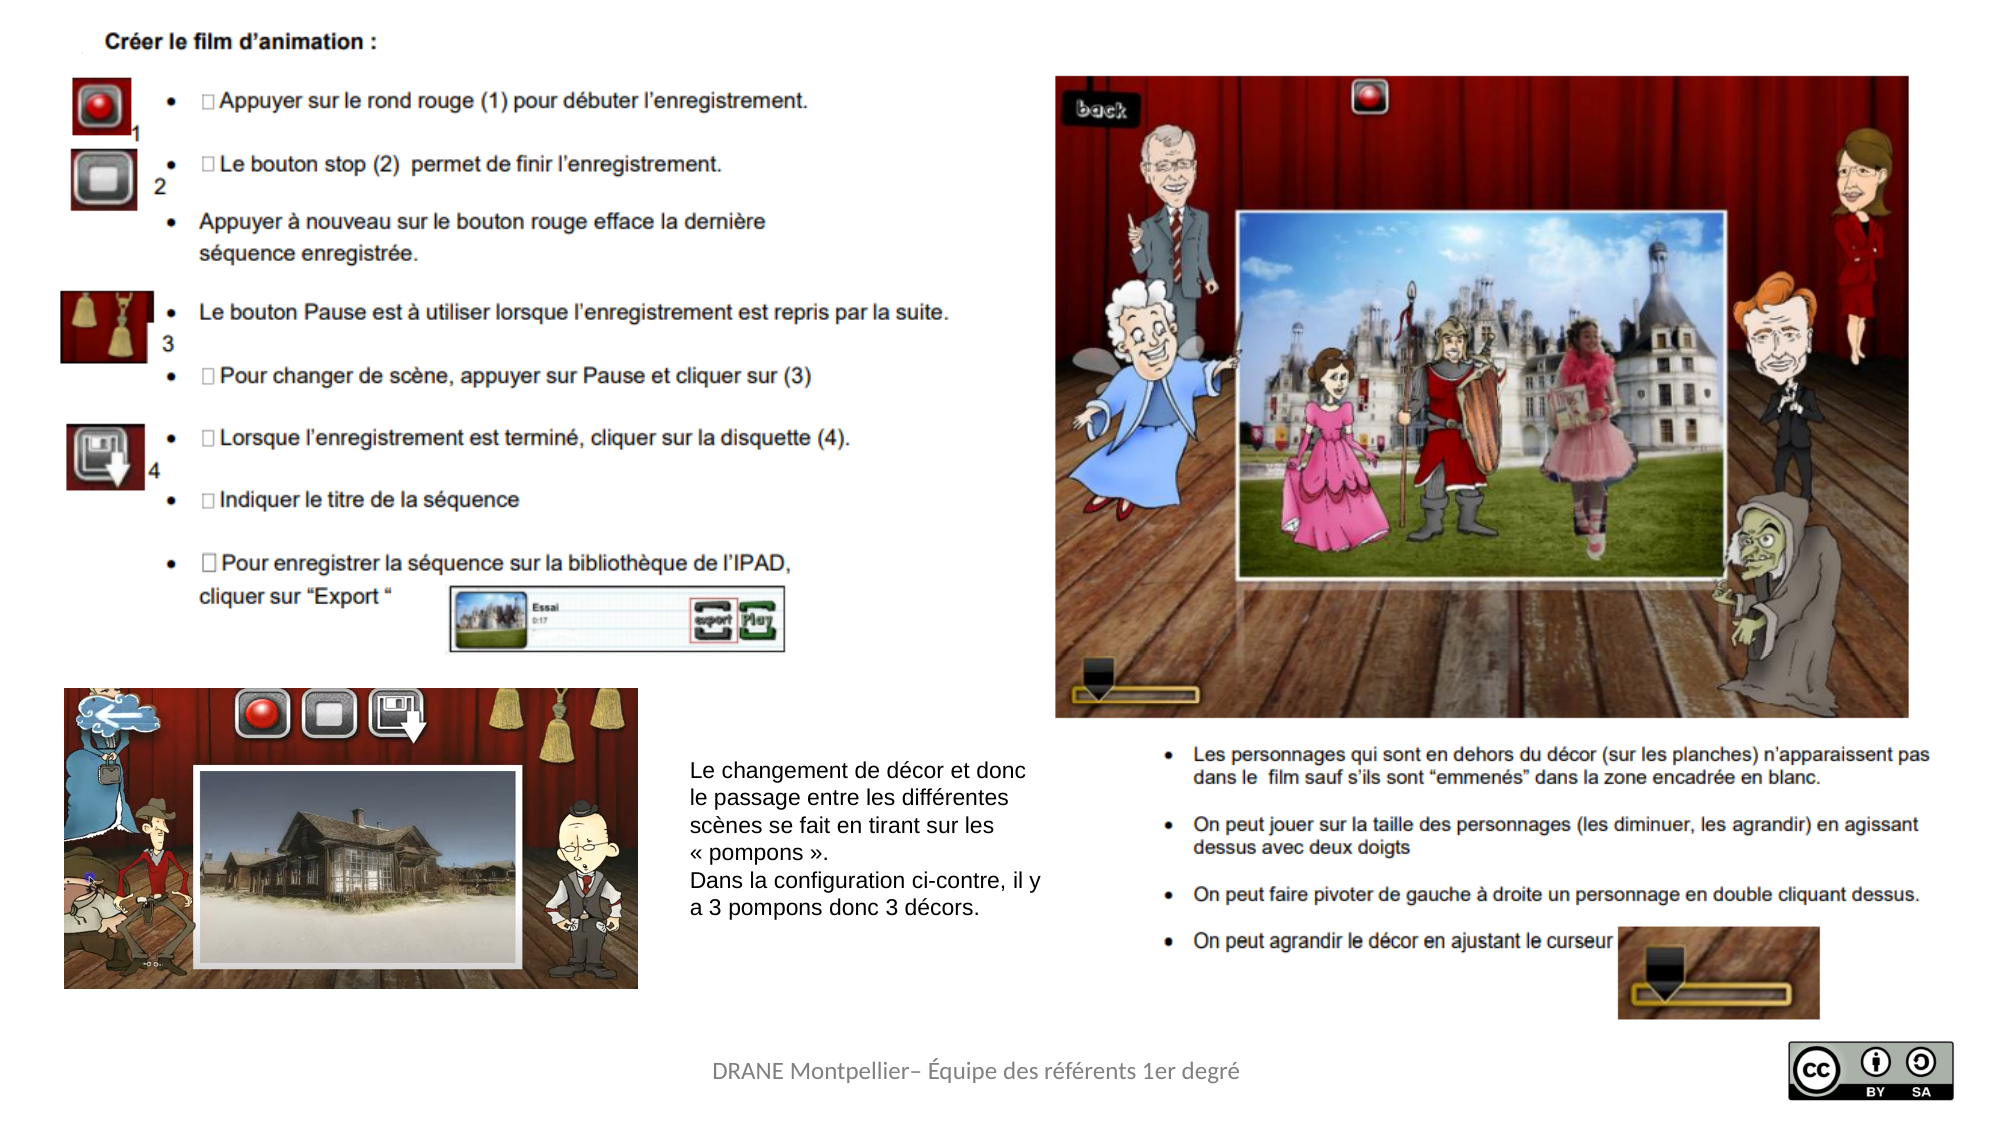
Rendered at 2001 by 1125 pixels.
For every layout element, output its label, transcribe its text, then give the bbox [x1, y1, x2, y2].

picture [64, 688, 638, 989]
picture [1781, 1037, 1956, 1105]
picture [44, 7, 977, 660]
picture [1034, 60, 1956, 1025]
text_box Le changement de décor et donc le passage entre les différentes scènes se fait en tirant sur les « pompons ». Dans la configuration ci-contre, il y a 3 pompons donc 3 décors. [674, 748, 1063, 928]
text_box DRANE Montpellier– Équipe des référents 1er degré [412, 1047, 1541, 1108]
